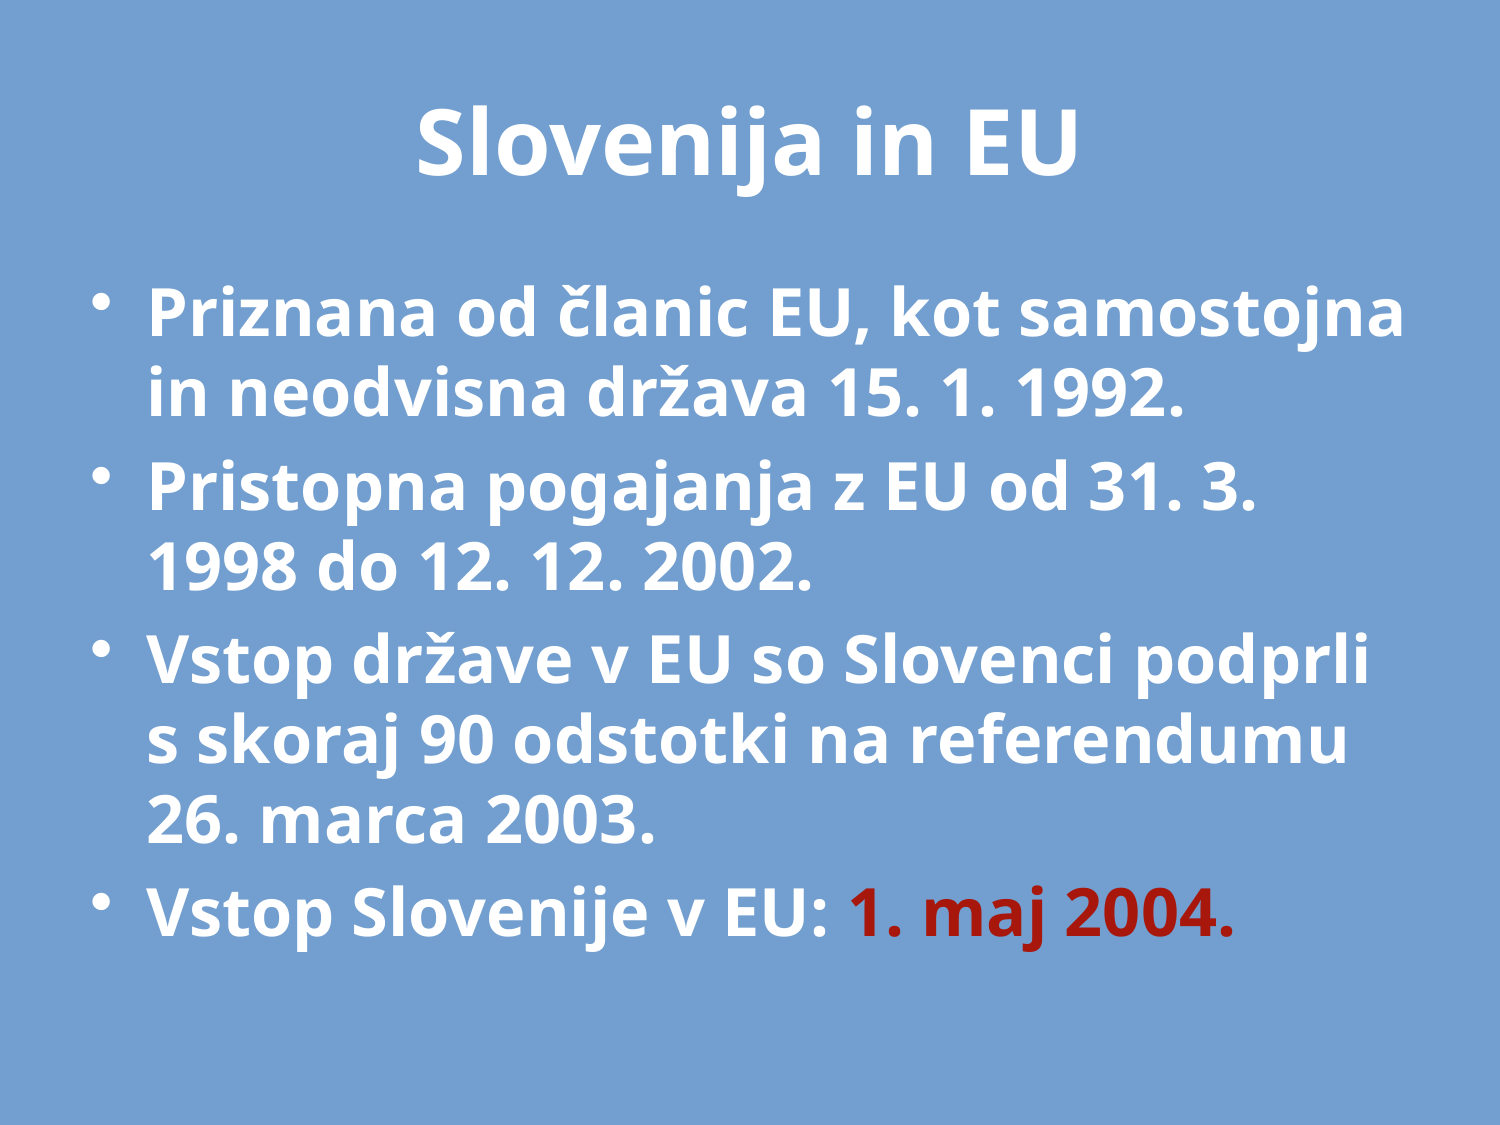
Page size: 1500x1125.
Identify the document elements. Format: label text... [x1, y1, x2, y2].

list Priznana od članic EU, kot samostojna in neodvisna država 15. 1. 1992. Pristopna pogajanja z EU od 31. 3. 1998 do 12. 12. 2002. Vstop države v EU so Slovenci podprli s skoraj 90 odstotki na referendumu 26. marca 2003. Vstop Slovenije v EU: 1. maj 2004. [75, 262, 1425, 1005]
title Slovenija in EU [75, 45, 1425, 233]
